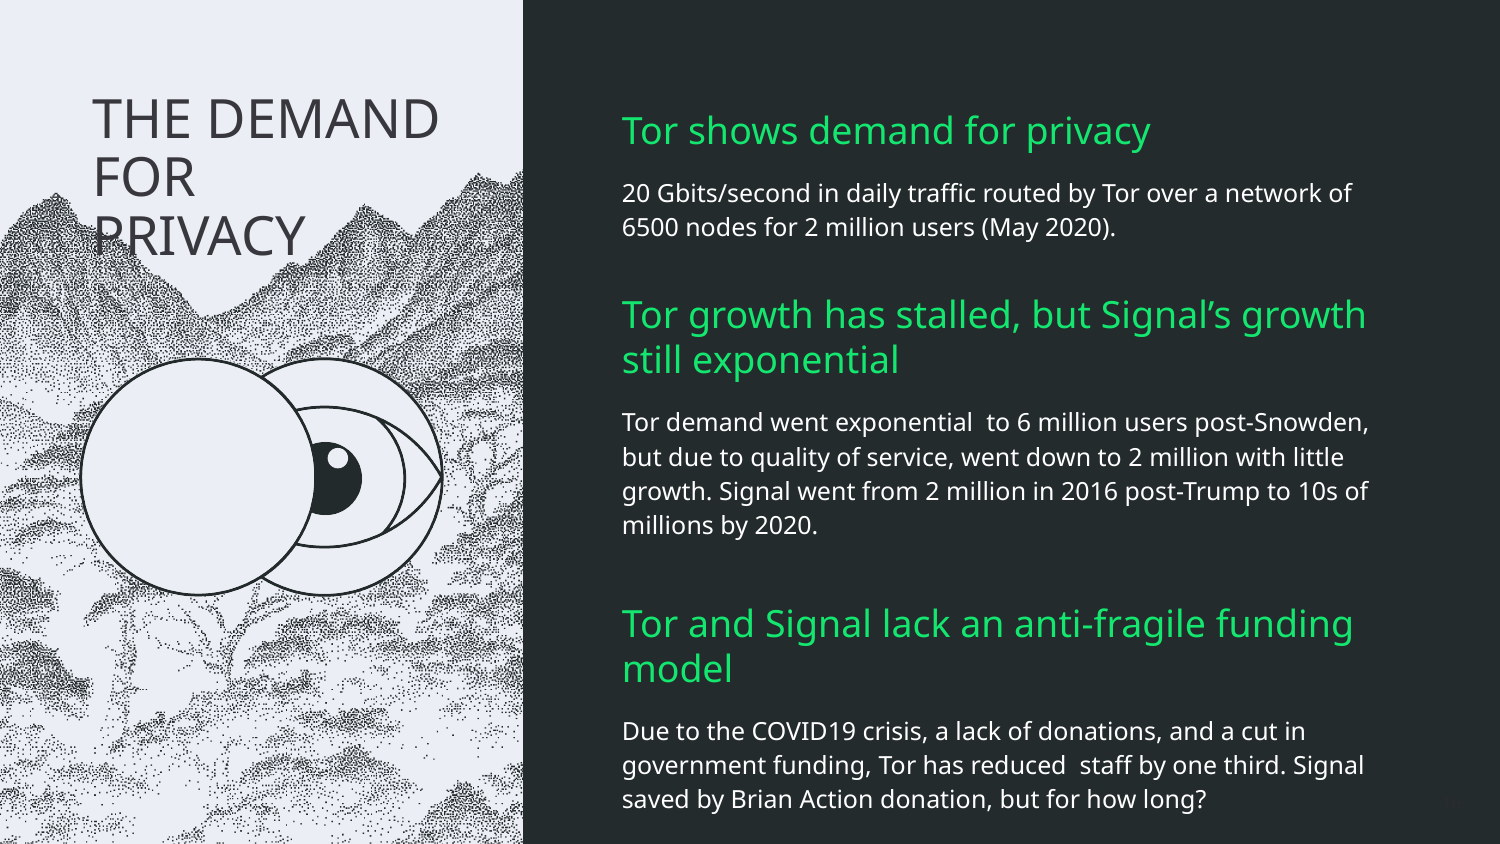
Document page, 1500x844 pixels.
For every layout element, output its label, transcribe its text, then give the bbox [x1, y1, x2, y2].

picture [0, 0, 523, 844]
text_box [327, 447, 349, 469]
text_box THE DEMAND FOR PRIVACY [92, 91, 457, 265]
text_box Tor shows demand for privacy 20 Gbits/second in daily traffic routed by Tor over a network of 6500 nodes for 2 million users (May 2020). Tor growth has stalled, but Signal’s growth still exponential Tor demand went exponential to 6 million users post-Snowden, but due to quality of service, went down to 2 million with little growth. Signal went from 2 million in 2016 post-Trump to 10s of millions by 2020. Tor and Signal lack an anti-fragile funding model Due to the COVID19 crisis, a lack of donations, and a cut in government funding, Tor has reduced staff by one third. Signal saved by Brian Action donation, but for how long? [621, 106, 1411, 815]
